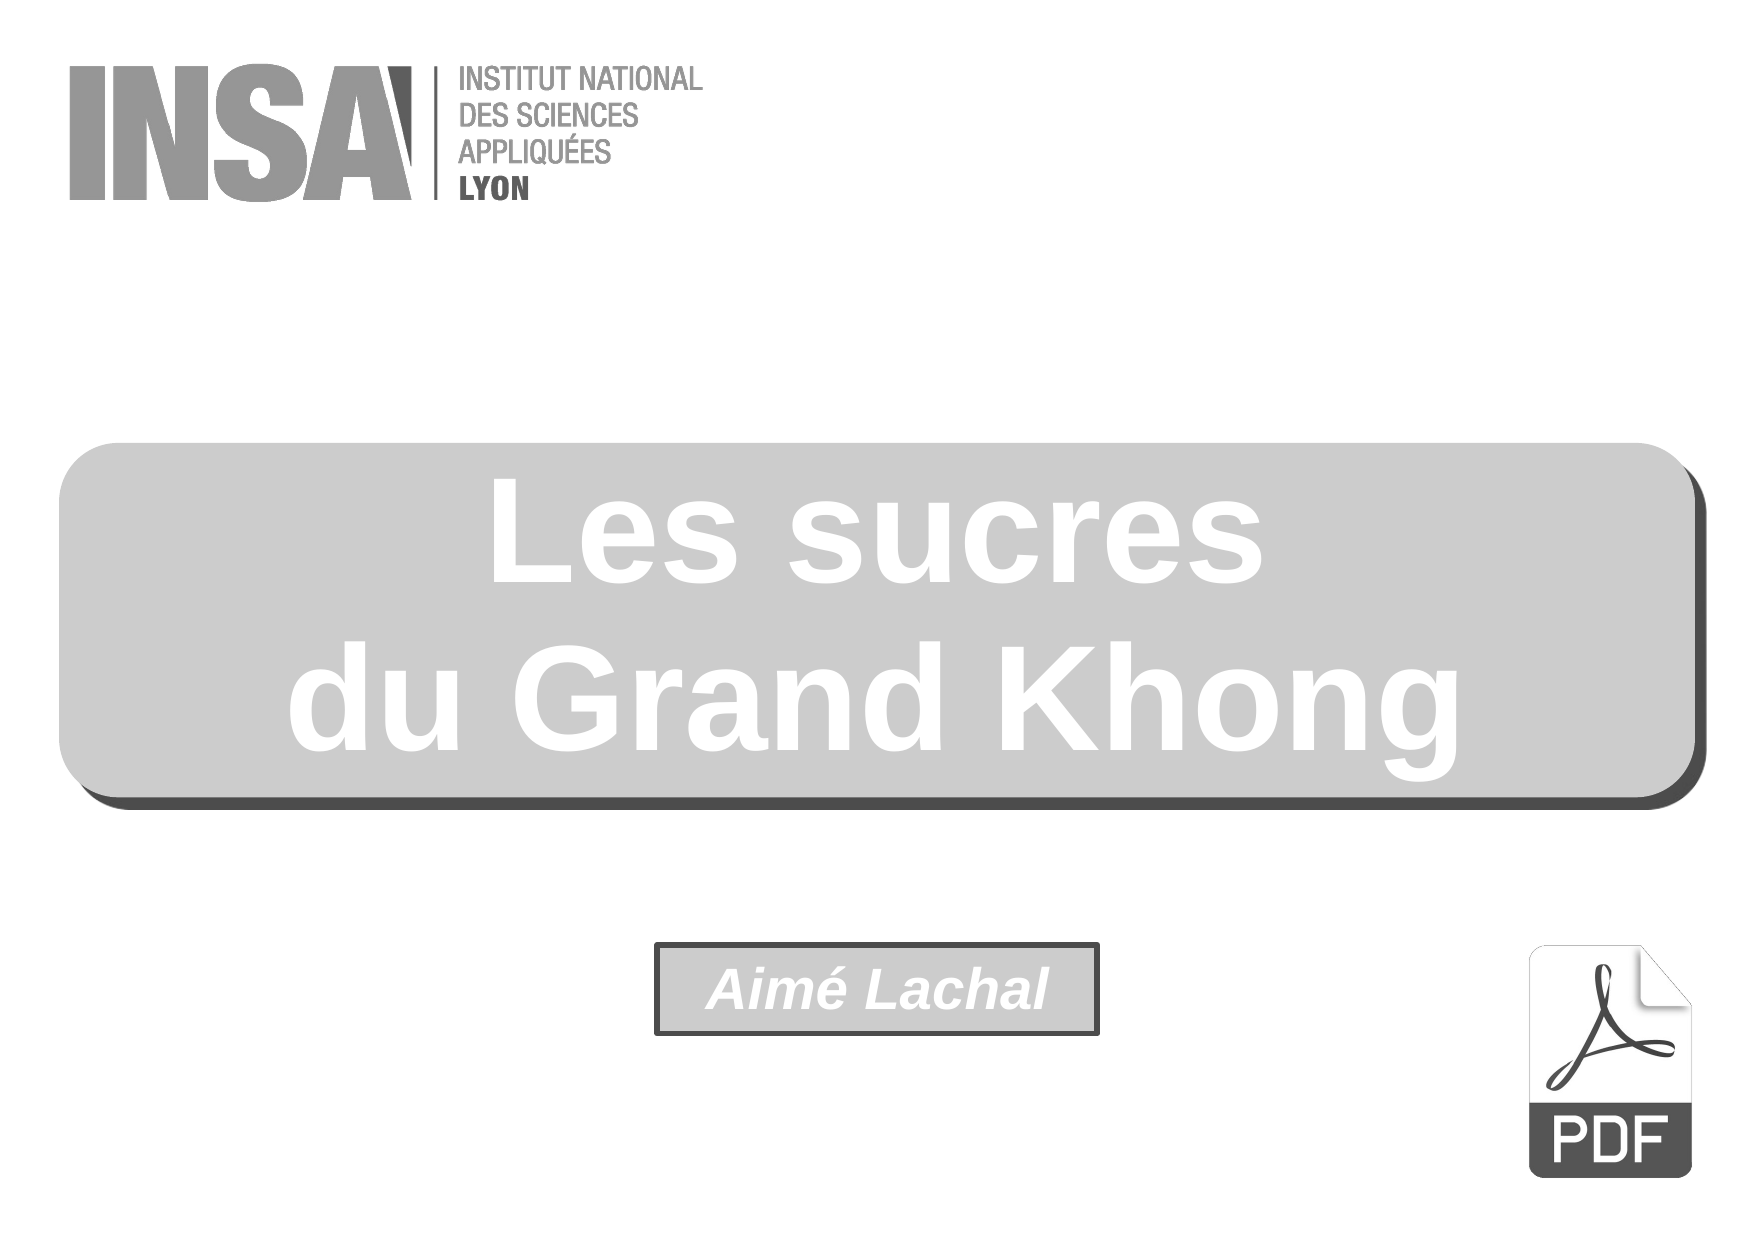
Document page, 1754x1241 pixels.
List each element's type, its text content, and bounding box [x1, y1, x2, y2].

picture [59, 58, 713, 207]
picture [1526, 944, 1695, 1182]
text_box Les sucres du Grand Khong [59, 442, 1695, 798]
title Aimé Lachal [657, 944, 1098, 1034]
